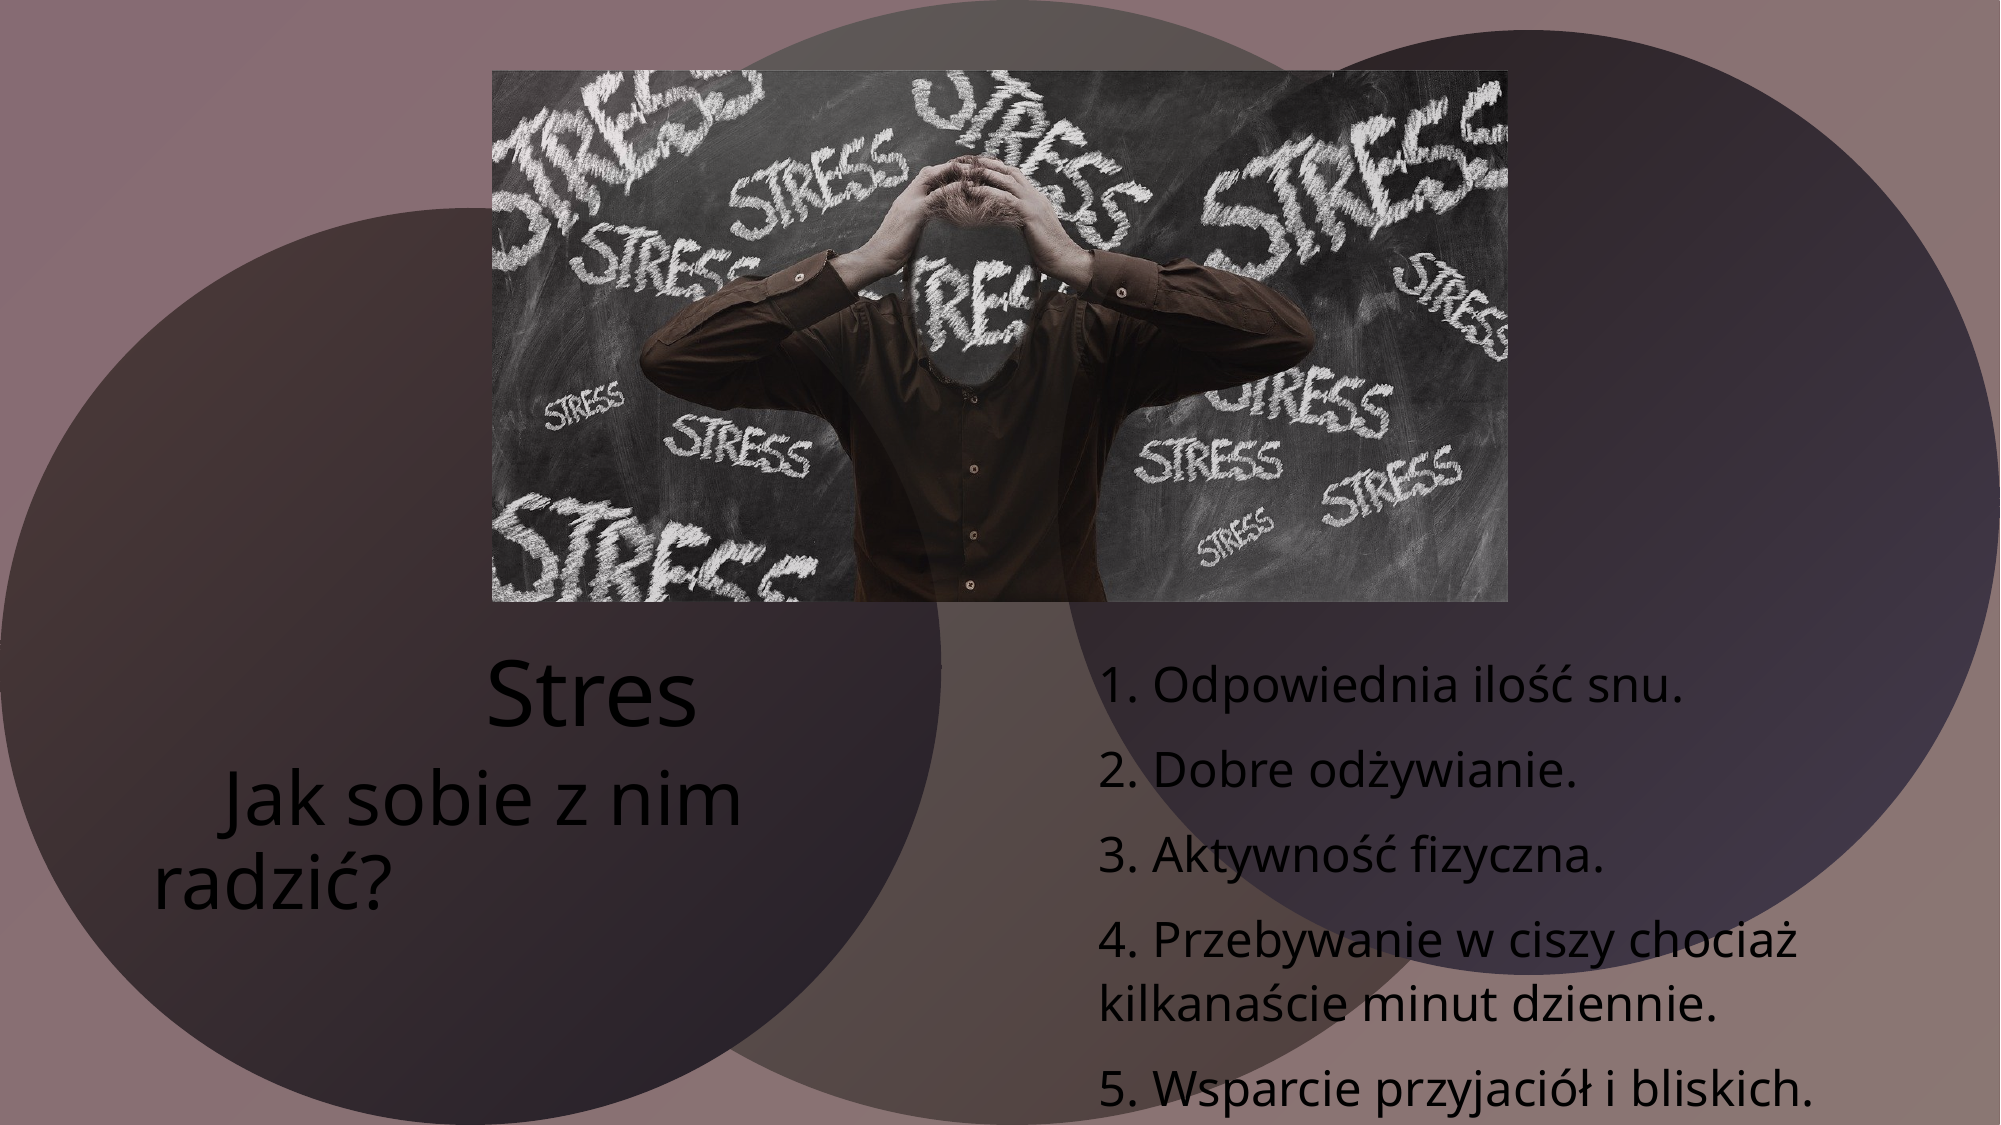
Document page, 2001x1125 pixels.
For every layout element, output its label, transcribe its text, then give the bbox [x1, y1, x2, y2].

list 1. Odpowiednia ilość snu. 2. Dobre odżywianie. 3. Aktywność fizyczna. 4. Przebywanie w ciszy chociaż kilkanaście minut dziennie. 5. Wsparcie przyjaciół i bliskich. [1010, 639, 1863, 1125]
text_box [0, 0, 2000, 1125]
picture [492, 70, 1508, 602]
title Stres Jak sobie z nim radzić? [137, 639, 1000, 1034]
